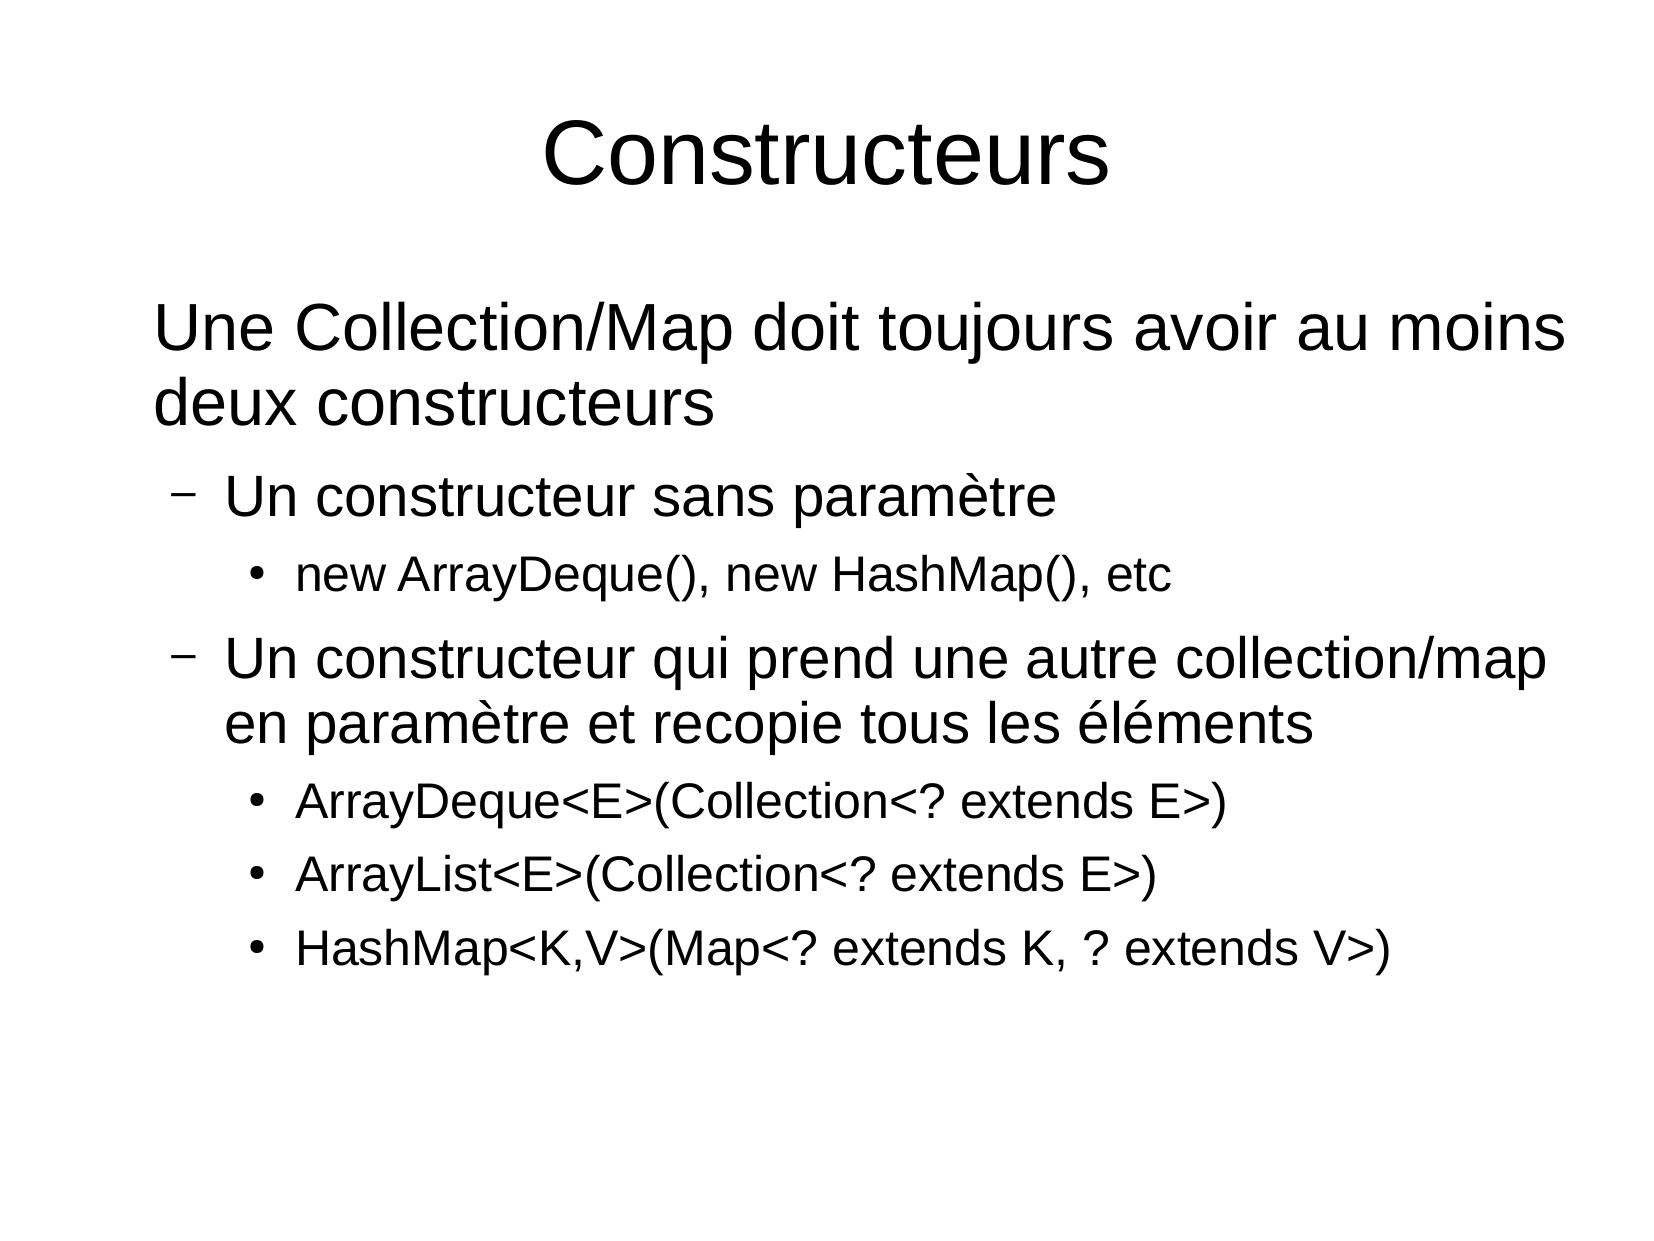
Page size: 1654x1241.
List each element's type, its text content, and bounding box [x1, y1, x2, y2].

list Une Collection/Map doit toujours avoir au moins deux constructeurs Un constructeur sans paramètre new ArrayDeque(), new HashMap(), etc Un constructeur qui prend une autre collection/map en paramètre et recopie tous les éléments ArrayDeque<E>(Collection<? extends E>) ArrayList<E>(Collection<? extends E>) HashMap<K,V>(Map<? extends K, ? extends V>) [82, 290, 1571, 1010]
title Constructeurs [82, 49, 1571, 257]
